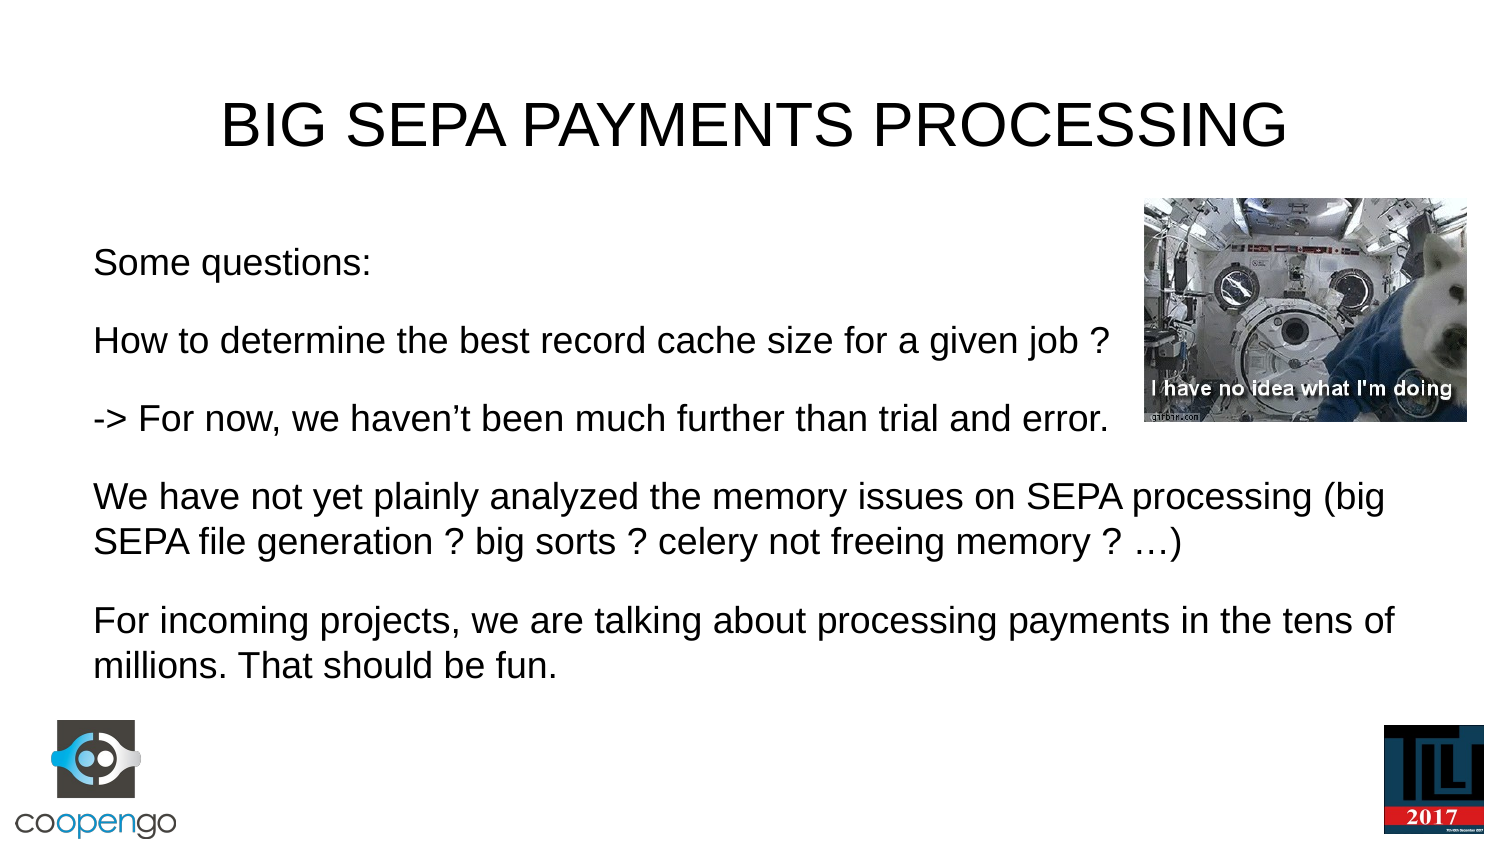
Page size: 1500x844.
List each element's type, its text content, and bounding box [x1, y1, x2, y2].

picture [15, 720, 176, 839]
picture [81, 817, 94, 830]
picture [1144, 198, 1467, 422]
picture [1384, 725, 1484, 834]
subtitle BIG SEPA PAYMENTS PROCESSING Some questions: How to determine the best record cache size for a given job ? -> For now, we haven’t been much further than trial and error. We have not yet plainly analyzed the memory issues on SEPA processing (big SEPA file generation ? big sorts ? celery not freeing memory ? …) For incoming projects, we are talking about processing payments in the tens of millions. That should be fun. [80, 214, 1431, 705]
